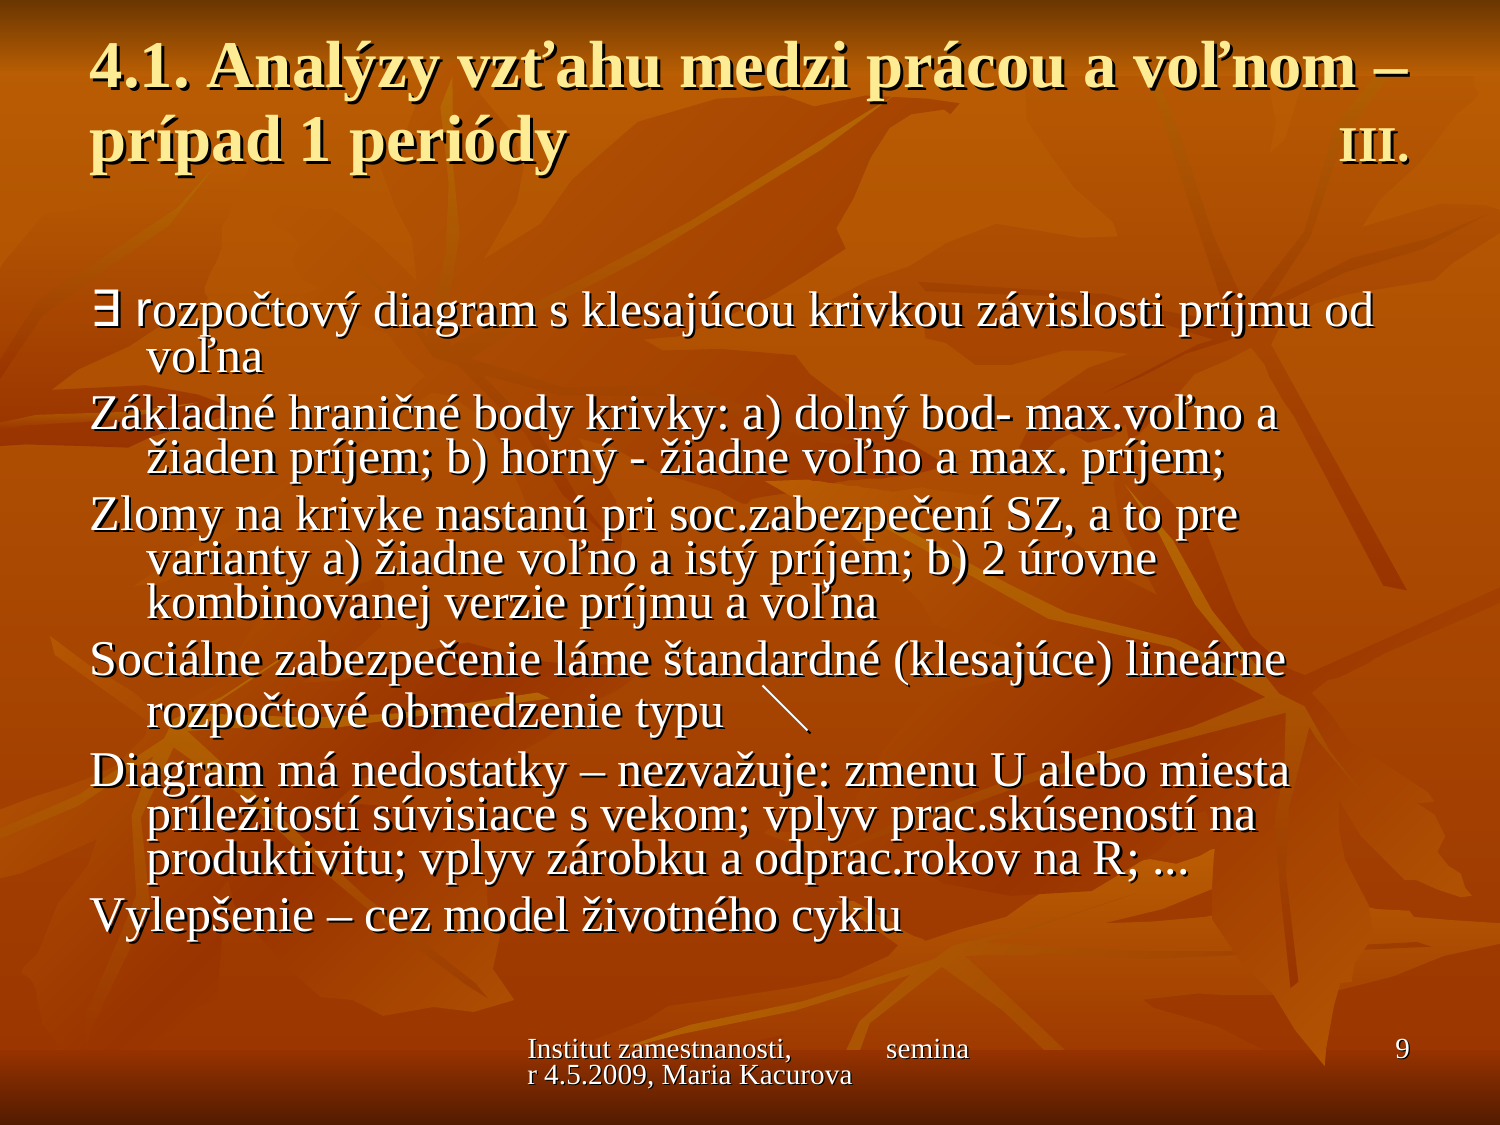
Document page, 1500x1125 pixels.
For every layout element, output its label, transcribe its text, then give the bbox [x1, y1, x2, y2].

title 4.1. Analýzy vzťahu medzi prácou a voľnom – prípad 1 periódy III. [75, 11, 1426, 267]
list ∃ rozpočtový diagram s klesajúcou krivkou závislosti príjmu od voľna Základné hraničné body krivky: a) dolný bod- max.voľno a žiaden príjem; b) horný - žiadne voľno a max. príjem; Zlomy na krivke nastanú pri soc.zabezpečení SZ, a to pre varianty a) žiadne voľno a istý príjem; b) 2 úrovne kombinovanej verzie príjmu a voľna Sociálne zabezpečenie láme štandardné (klesajúce) lineárne rozpočtové obmedzenie typu ＼ Diagram má nedostatky – nezvažuje: zmenu U alebo miesta príležitostí súvisiace s vekom; vplyv prac.skúseností na produktivitu; vplyv zárobku a odprac.rokov na R; ... Vylepšenie – cez model životného cyklu [75, 275, 1426, 1001]
